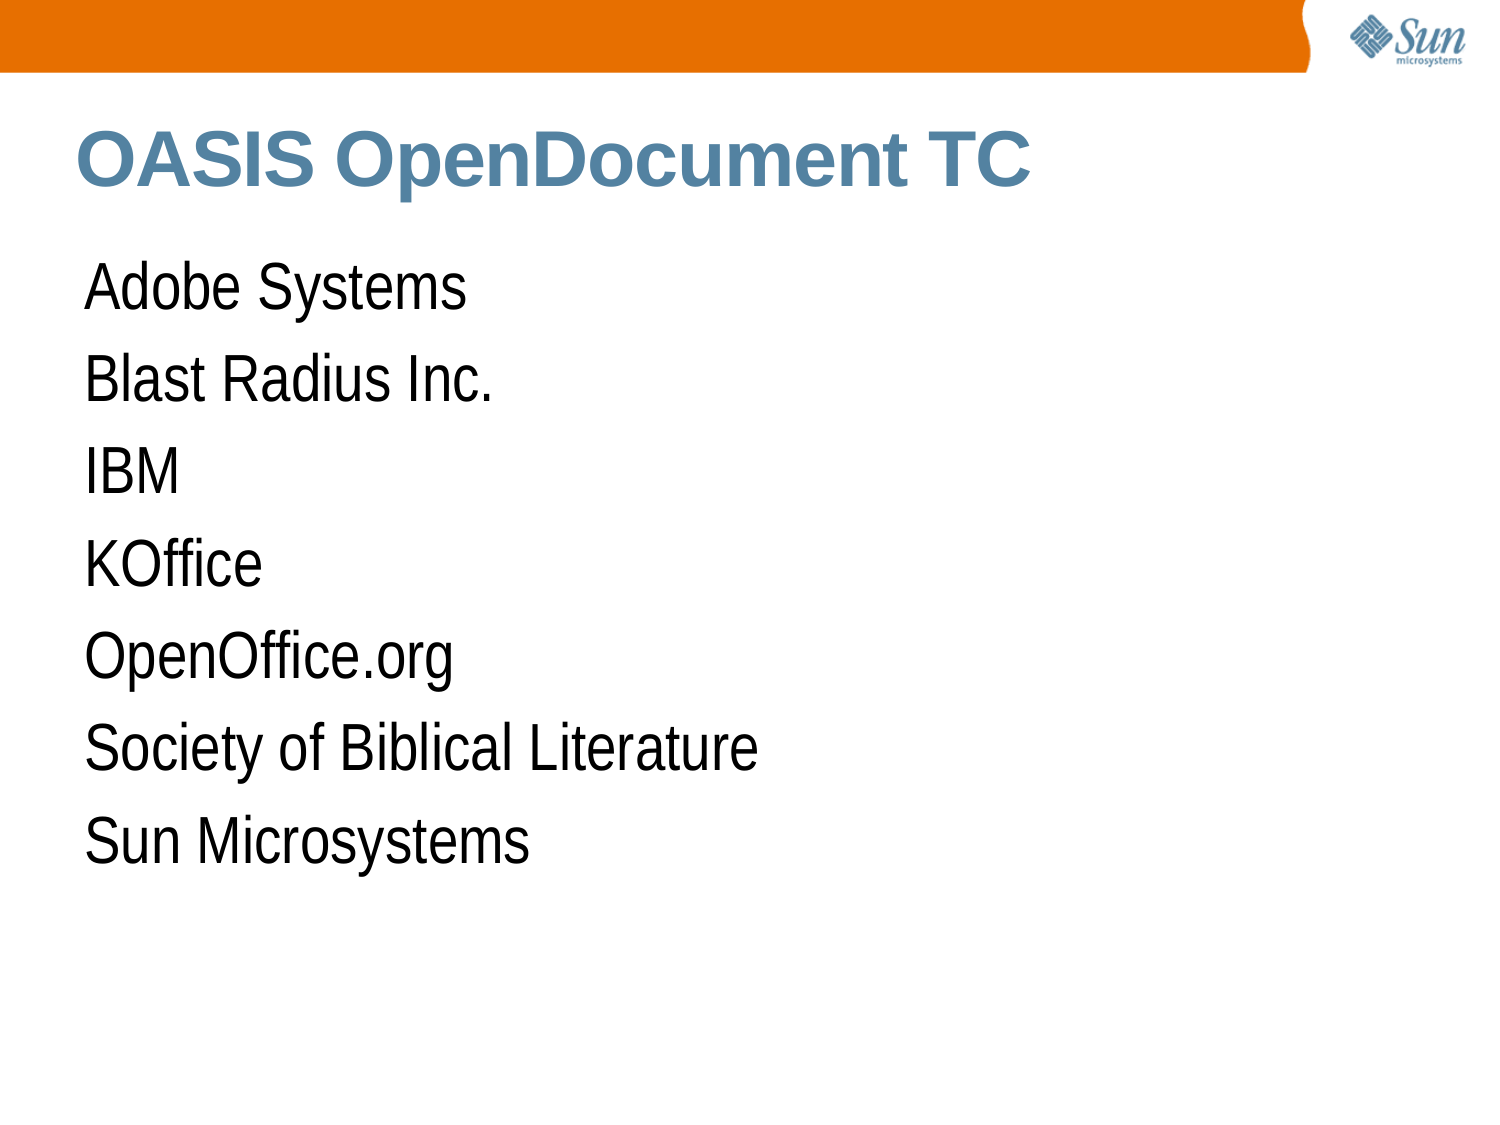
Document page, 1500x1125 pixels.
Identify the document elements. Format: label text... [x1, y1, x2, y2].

picture [0, 0, 1500, 75]
list Adobe Systems Blast Radius Inc. IBM KOffice OpenOffice.org Society of Biblical Literature Sun Microsystems [64, 257, 1402, 1017]
title OASIS OpenDocument TC [75, 122, 1438, 228]
